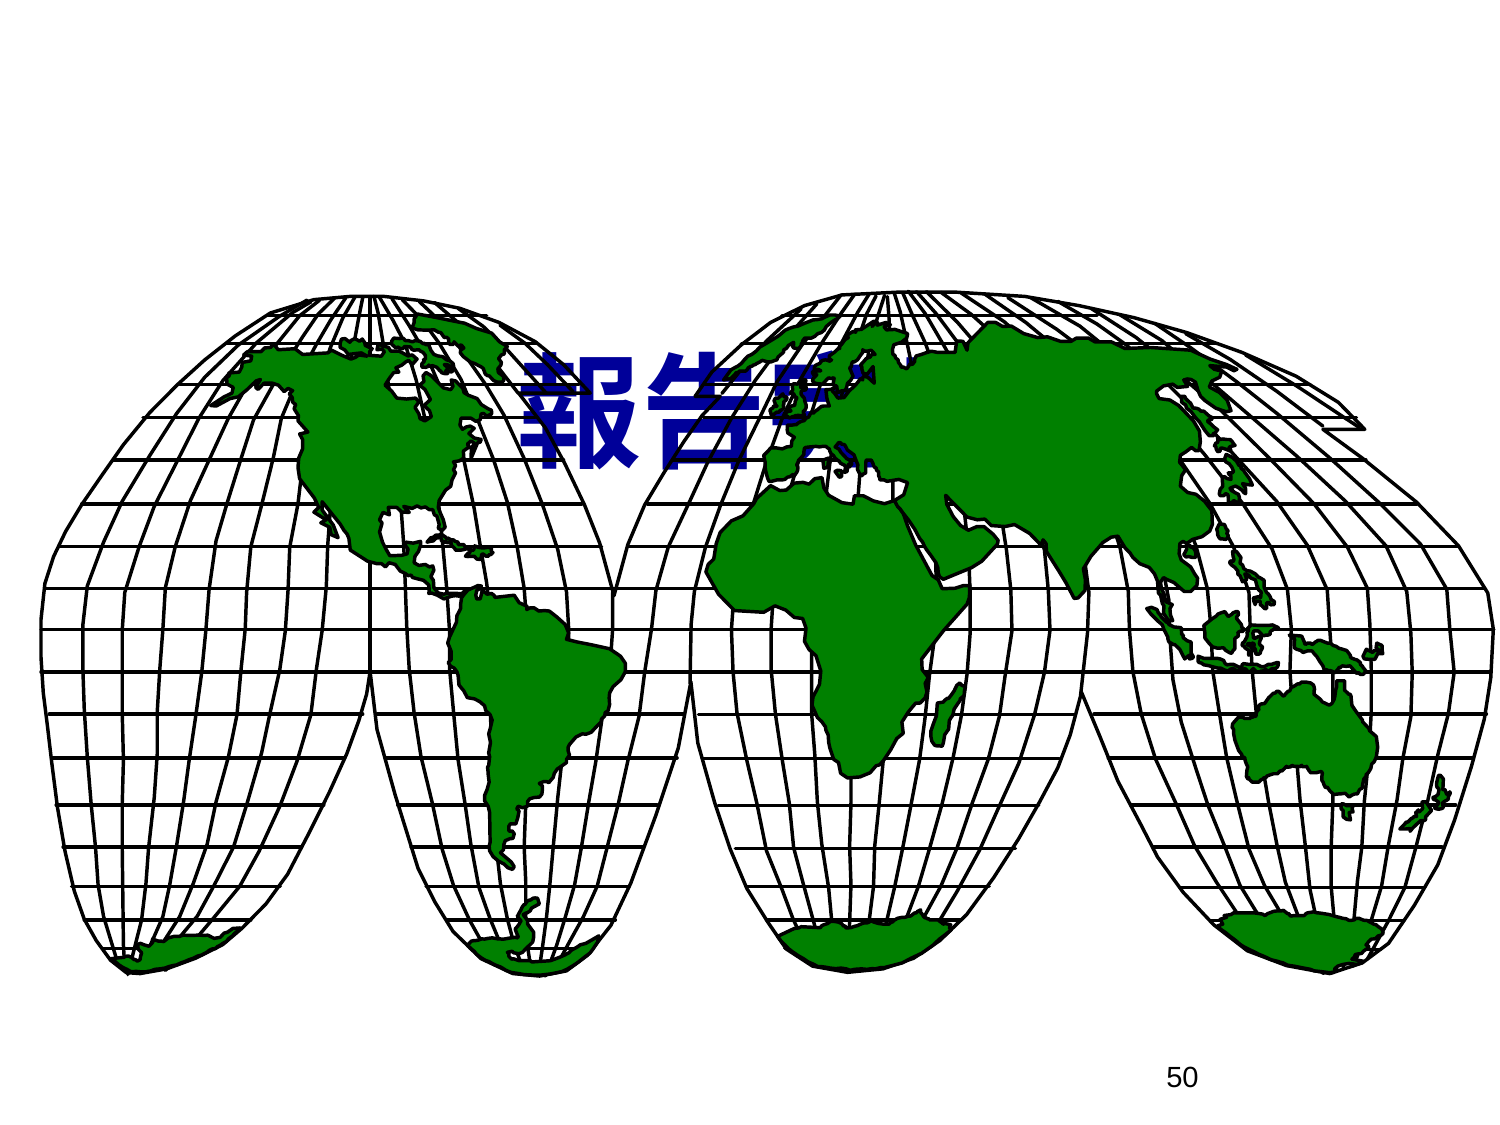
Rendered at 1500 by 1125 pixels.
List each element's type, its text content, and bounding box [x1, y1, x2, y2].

picture [35, 287, 1498, 982]
text_box <編號> [1151, 1051, 1500, 1125]
